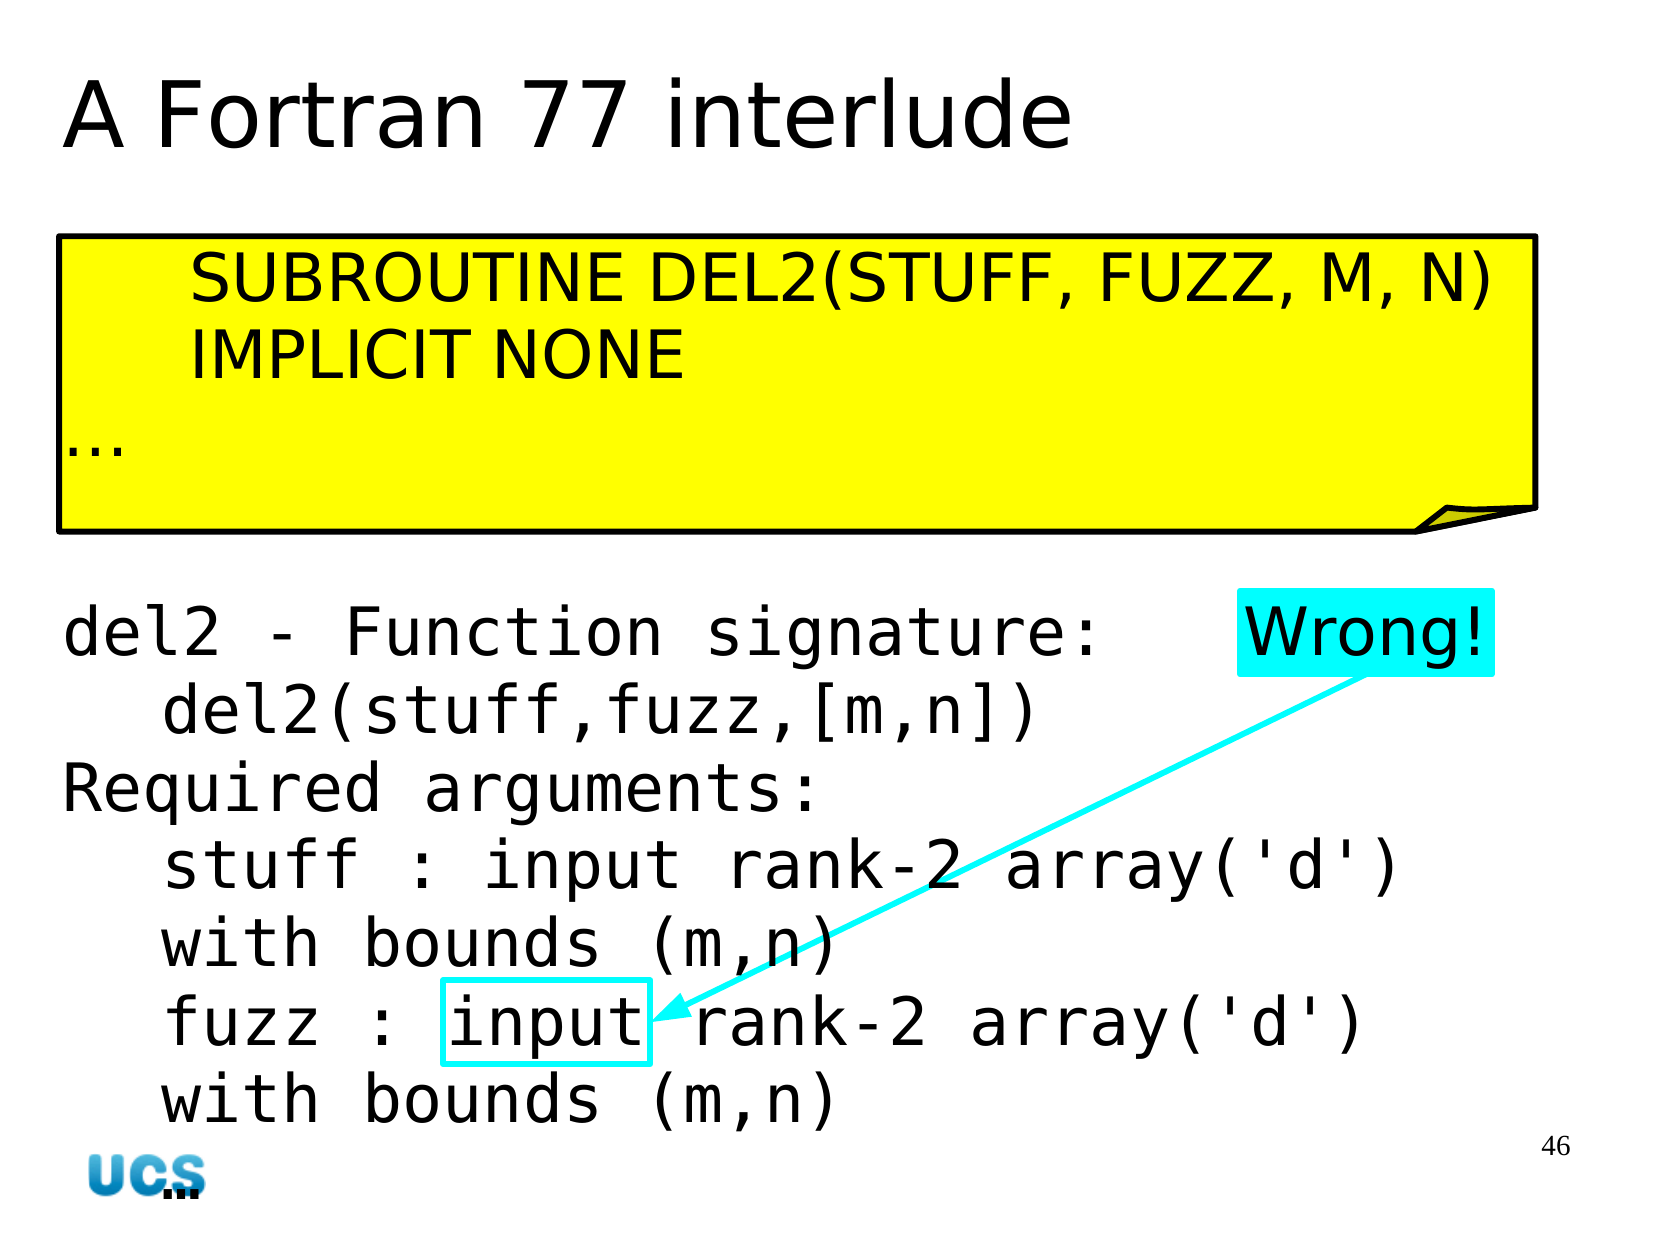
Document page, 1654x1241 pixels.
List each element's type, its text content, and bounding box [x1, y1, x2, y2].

text_box input [443, 980, 651, 1065]
text_box rank-2 array('d') [685, 980, 1376, 1065]
text_box Wrong! [1240, 590, 1492, 675]
text_box A Fortran 77 interlude [59, 59, 1081, 173]
text_box fuzz : [59, 980, 406, 1057]
text_box SUBROUTINE DEL2(STUFF, FUZZ, M, N) IMPLICIT NONE … [59, 236, 1536, 532]
text_box with bounds (m,n) … [59, 1057, 849, 1219]
text_box del2 - Function signature: del2(stuff,fuzz,[m,n]) Required arguments: stuff : input rank-2 array('d') with bounds (m,n) [59, 590, 1413, 986]
